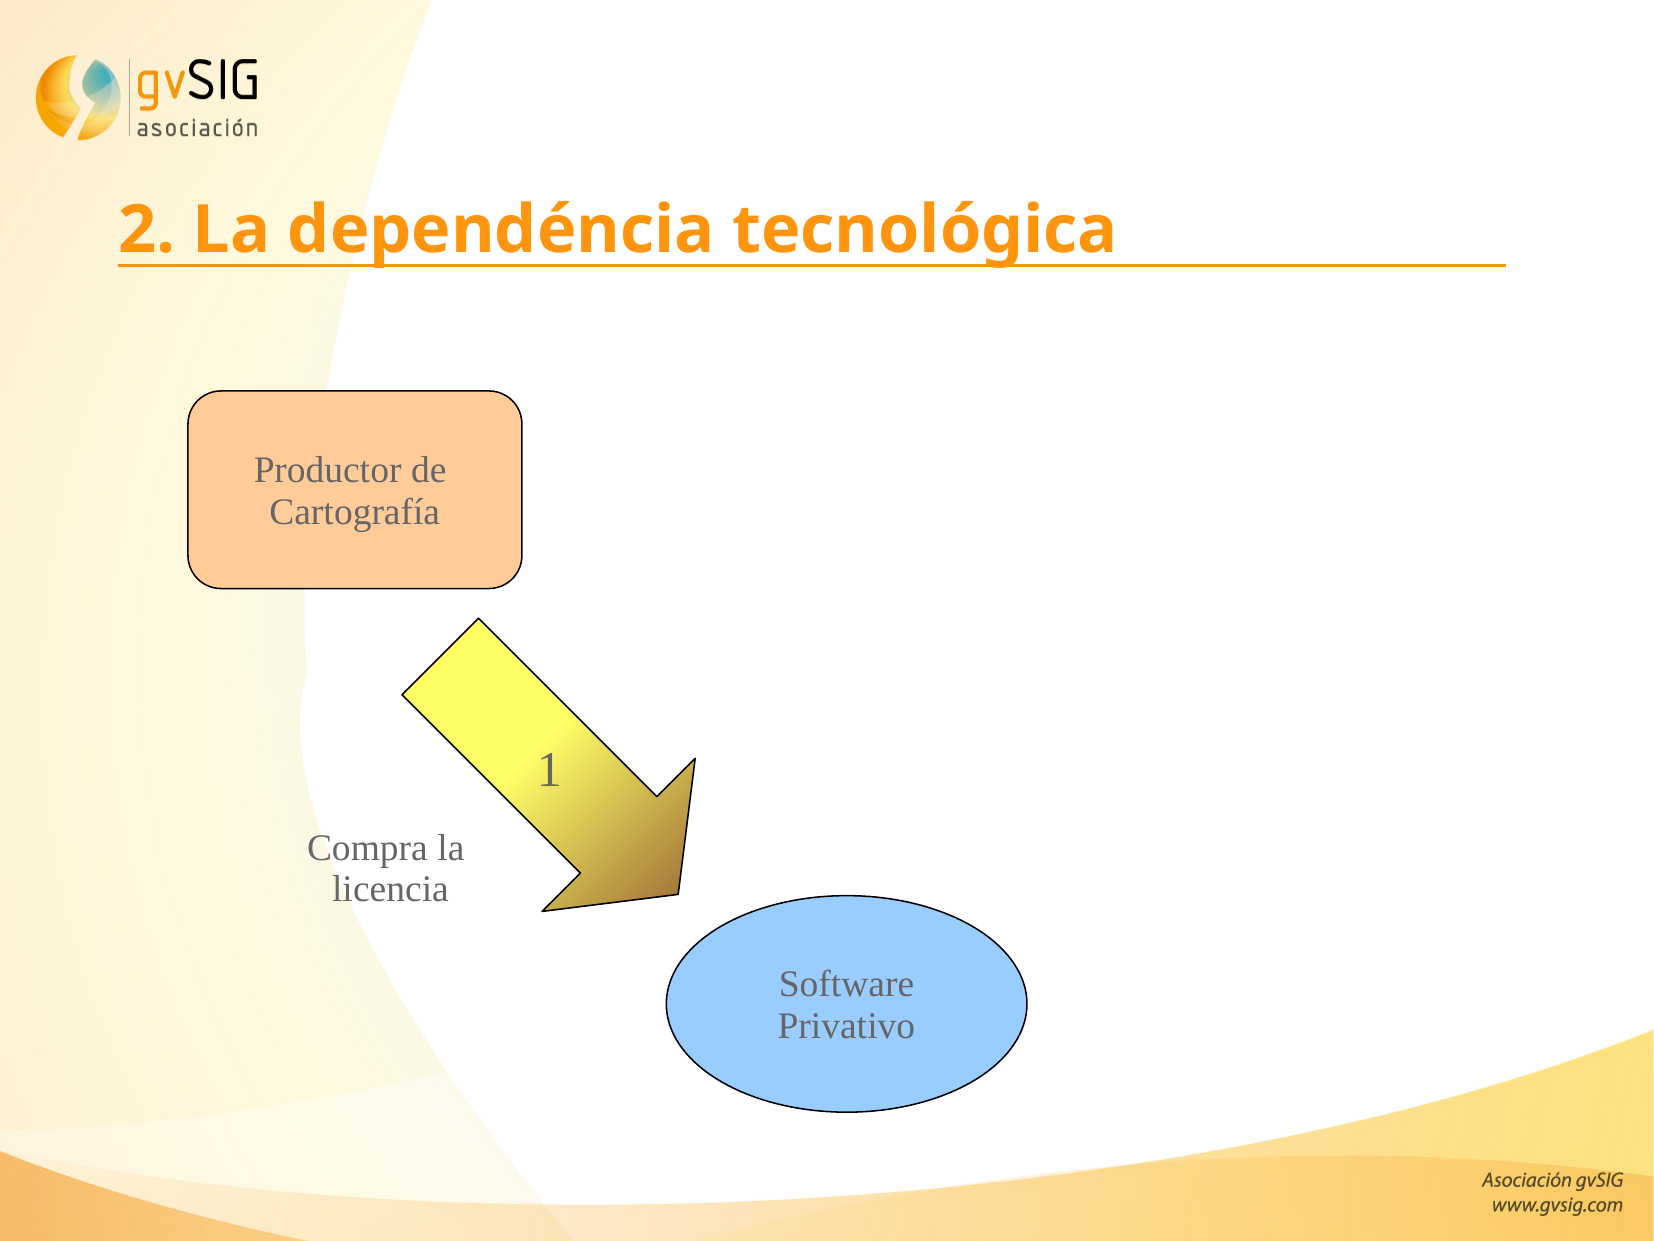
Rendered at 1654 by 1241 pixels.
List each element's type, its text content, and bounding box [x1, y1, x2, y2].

text_box Software Privativo [666, 895, 1027, 1113]
picture [0, 0, 1654, 1241]
text_box [401, 618, 696, 912]
text_box Compra la licencia [255, 816, 517, 944]
title 2. La dependéncia tecnológica [118, 177, 1607, 276]
text_box Productor de Cartografía [187, 390, 522, 589]
text_box 1 [522, 731, 578, 798]
